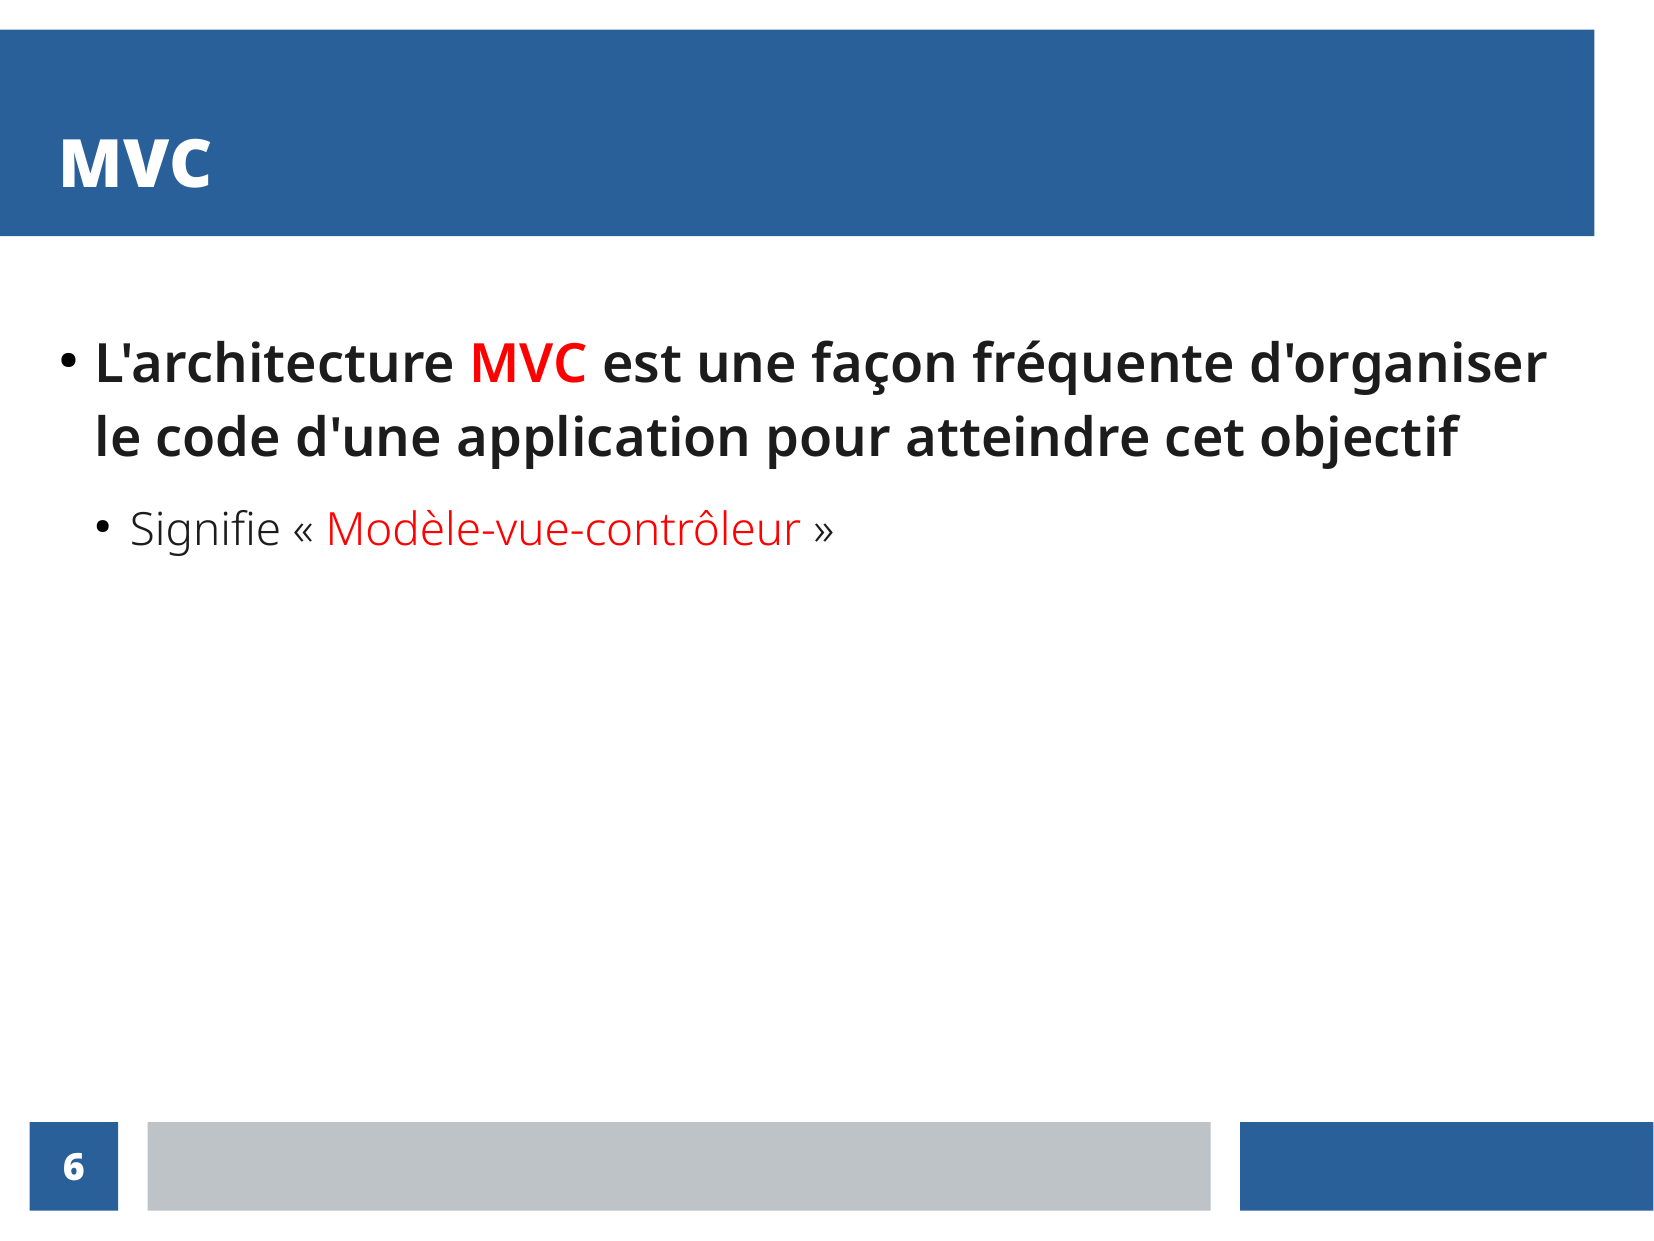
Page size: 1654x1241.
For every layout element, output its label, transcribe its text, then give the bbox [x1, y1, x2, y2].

list L'architecture MVC est une façon fréquente d'organiser le code d'une application pour atteindre cet objectif Signifie « Modèle-vue-contrôleur » [59, 324, 1565, 1093]
title MVC [59, 59, 1595, 207]
